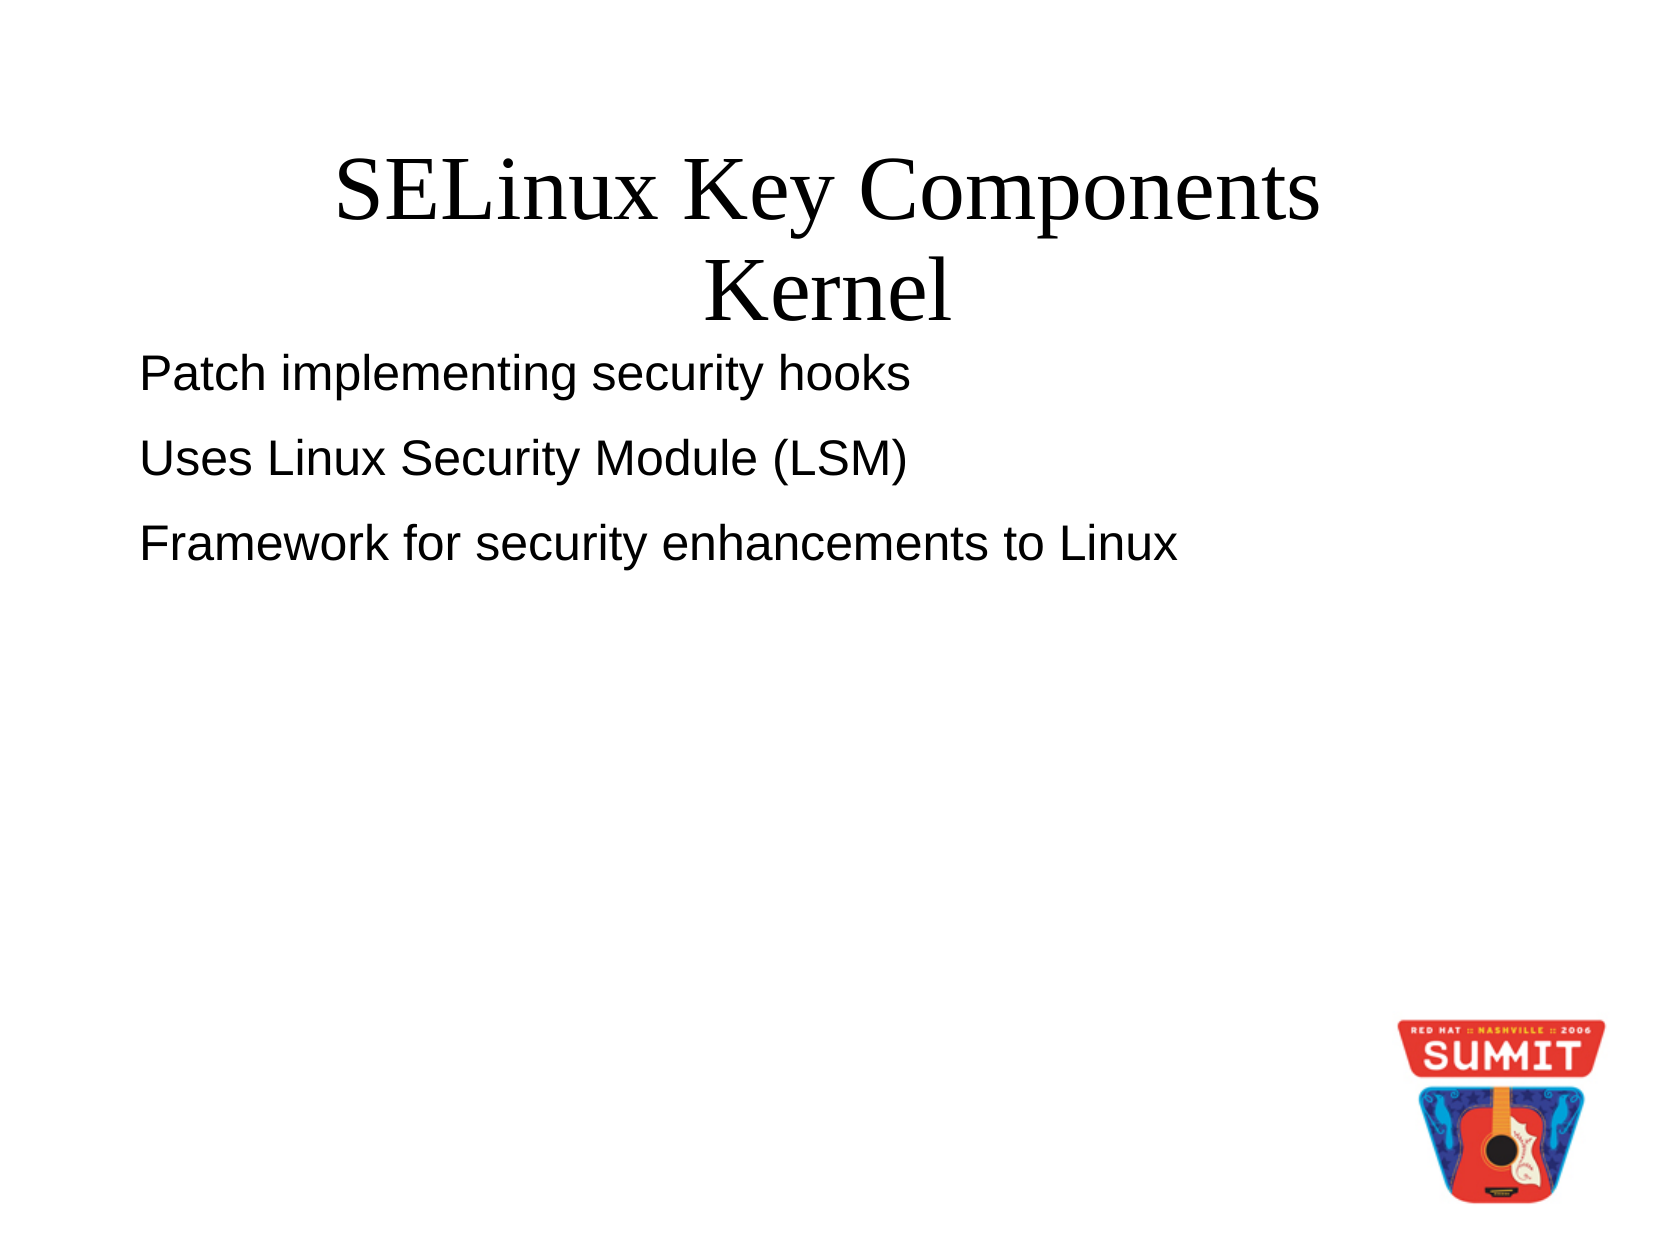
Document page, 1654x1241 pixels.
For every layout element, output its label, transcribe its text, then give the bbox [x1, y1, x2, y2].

picture [1392, 1011, 1611, 1211]
title SELinux Key Components Kernel [122, 112, 1535, 366]
list Patch implementing security hooks Uses Linux Security Module (LSM) Framework for security enhancements to Linux [121, 344, 1534, 1151]
